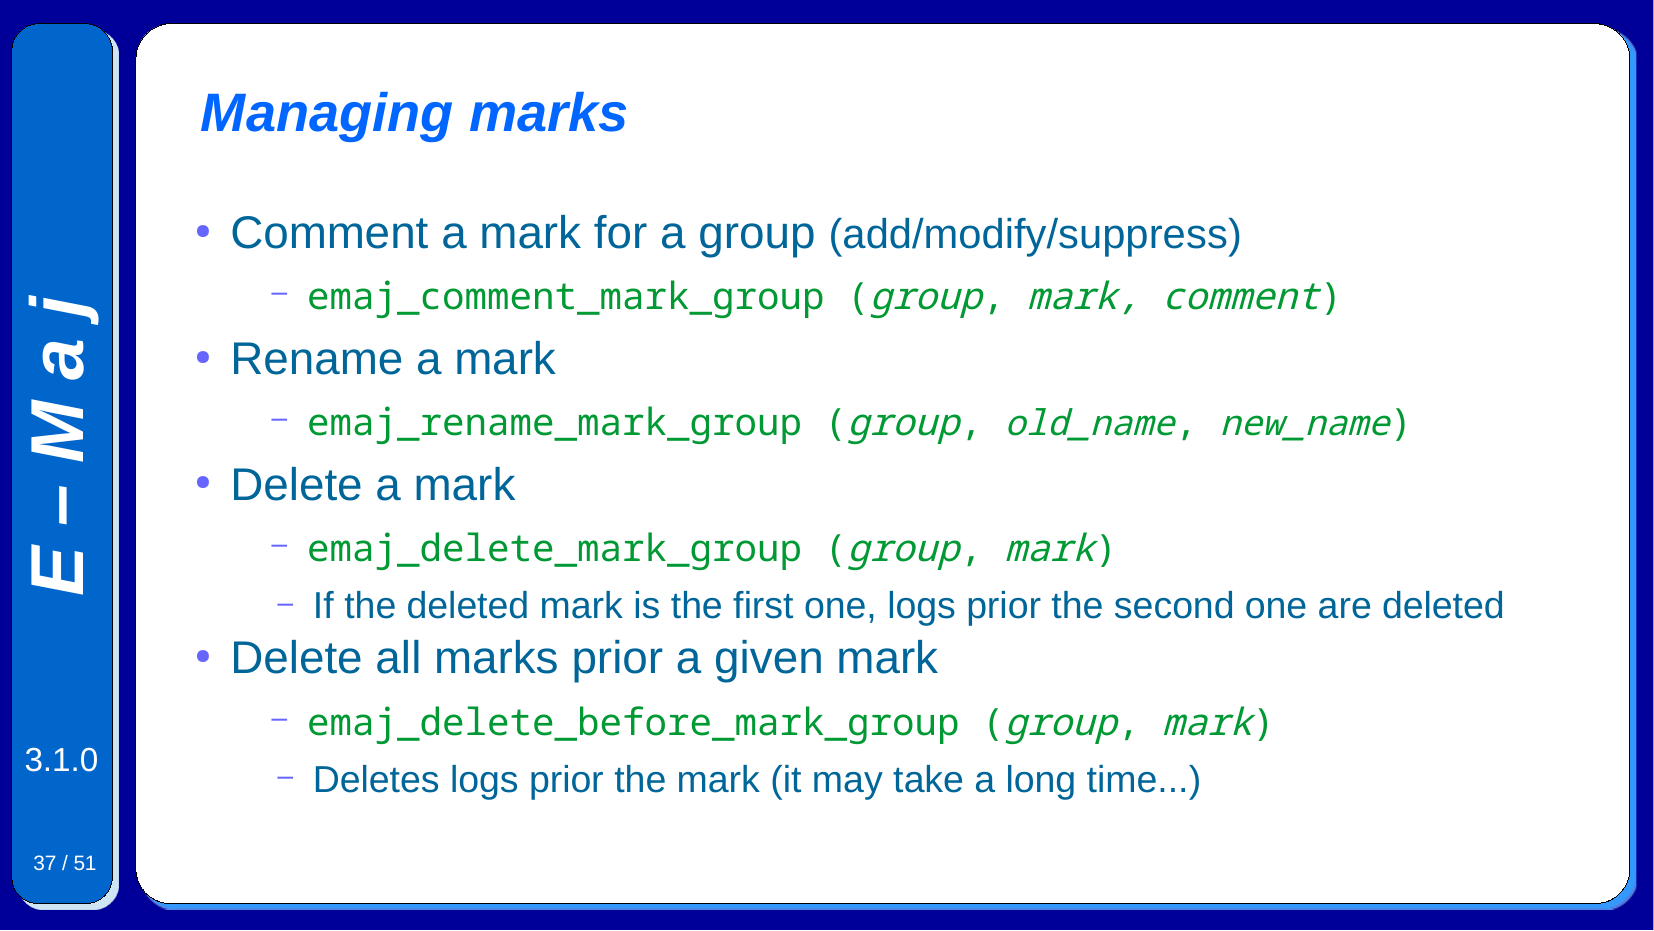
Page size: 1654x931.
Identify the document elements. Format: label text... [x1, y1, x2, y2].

list Comment a mark for a group (add/modify/suppress) emaj_comment_mark_group (group, mark, comment) Rename a mark emaj_rename_mark_group (group, old_name, new_name) Delete a mark emaj_delete_mark_group (group, mark) If the deleted mark is the first one, logs prior the second one are deleted Delete all marks prior a given mark emaj_delete_before_mark_group (group, mark) Deletes logs prior the mark (it may take a long time...) [177, 206, 1587, 827]
title Managing marks [200, 34, 1575, 191]
